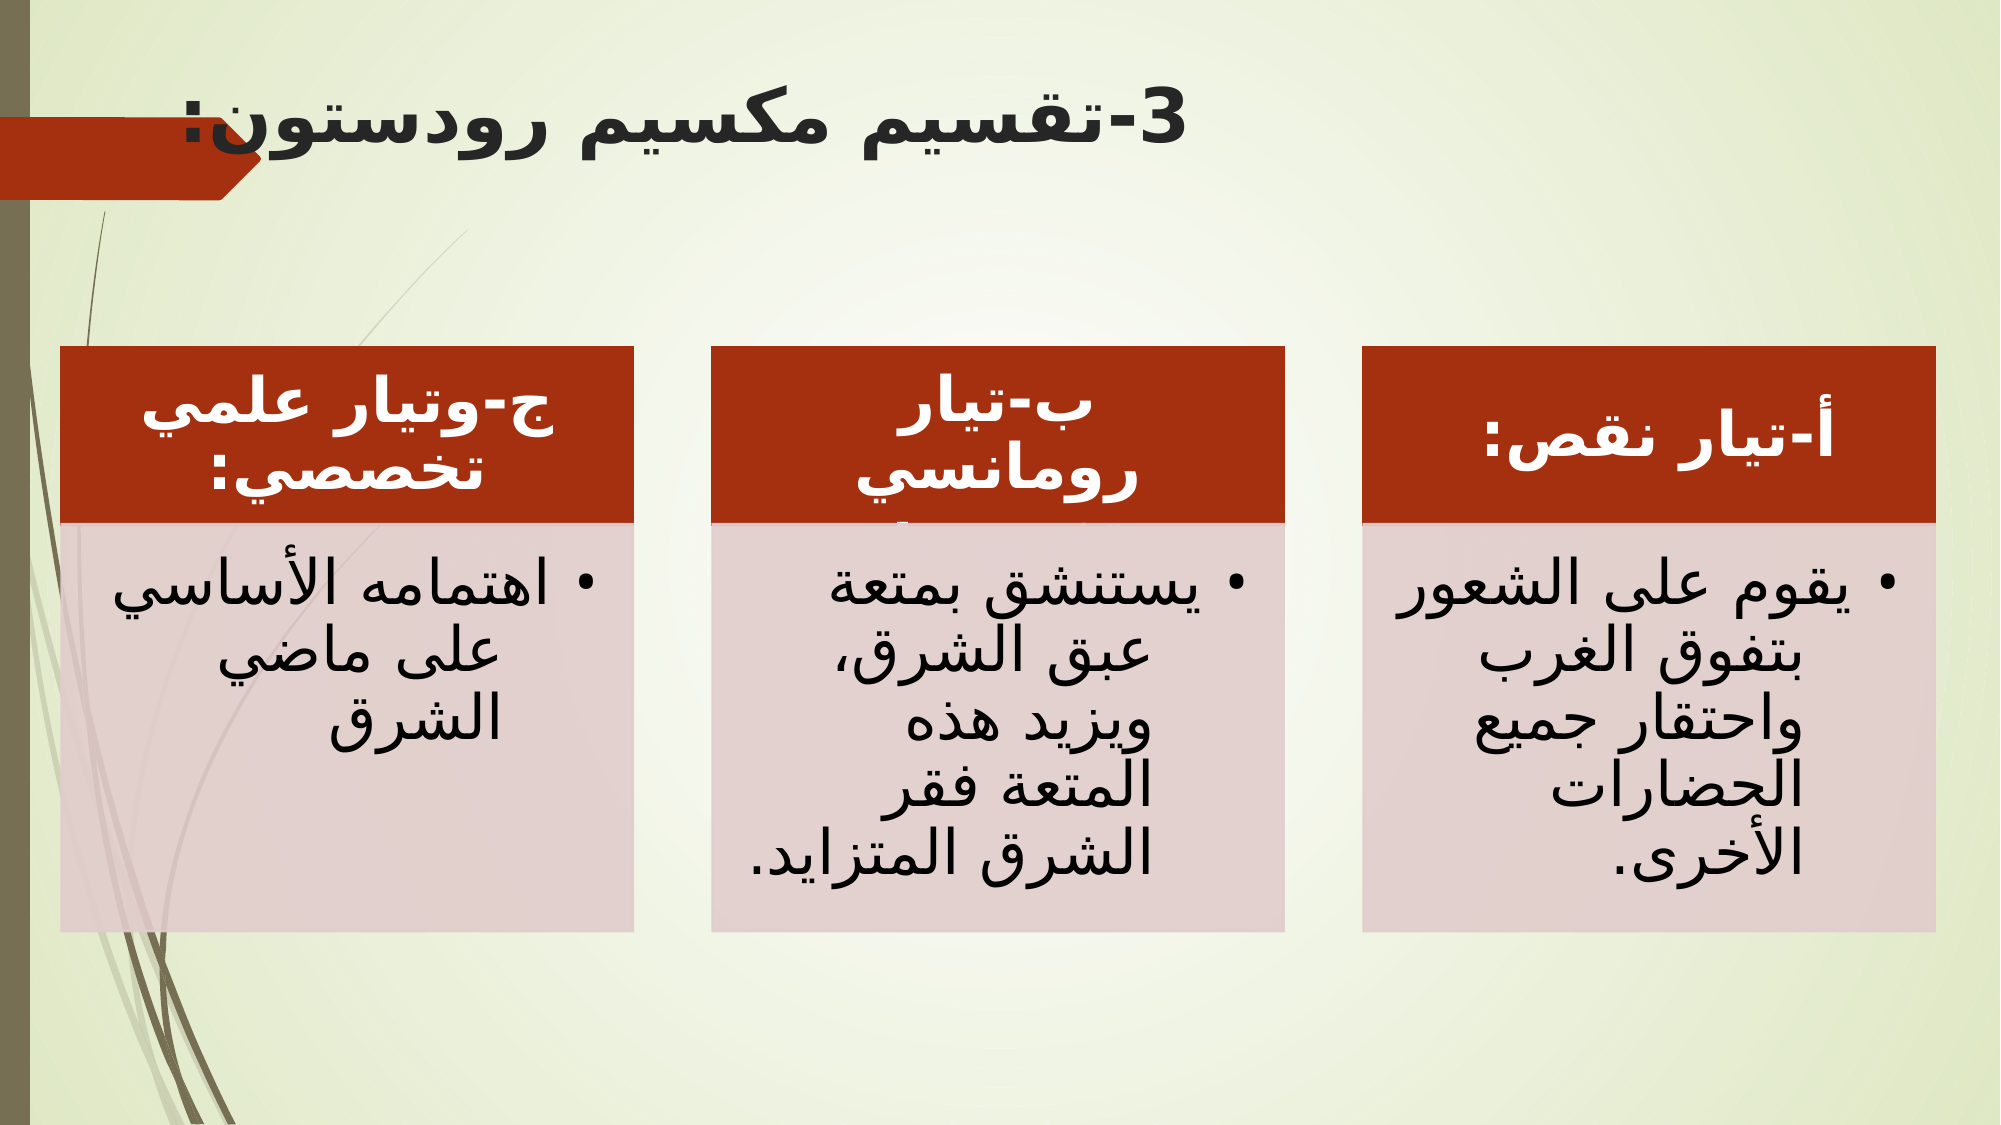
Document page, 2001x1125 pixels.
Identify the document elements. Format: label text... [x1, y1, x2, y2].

text_box يقوم على الشعور بتفوق الغرب واحتقار جميع الحضارات الأخرى. [1363, 524, 1935, 932]
text_box يستنشق بمتعة عبق الشرق، ويزيد هذه المتعة فقر الشرق المتزايد. [712, 524, 1284, 932]
text_box ج-وتيار علمي تخصصي: [61, 347, 633, 524]
title 3-تقسيم مكسيم رودستون: [137, 59, 1863, 189]
text_box أ-تيار نقص: [1363, 347, 1935, 524]
text_box ب-تيار رومانسي تغريبي: [712, 347, 1284, 524]
text_box اهتمامه الأساسي على ماضي الشرق [61, 524, 633, 932]
